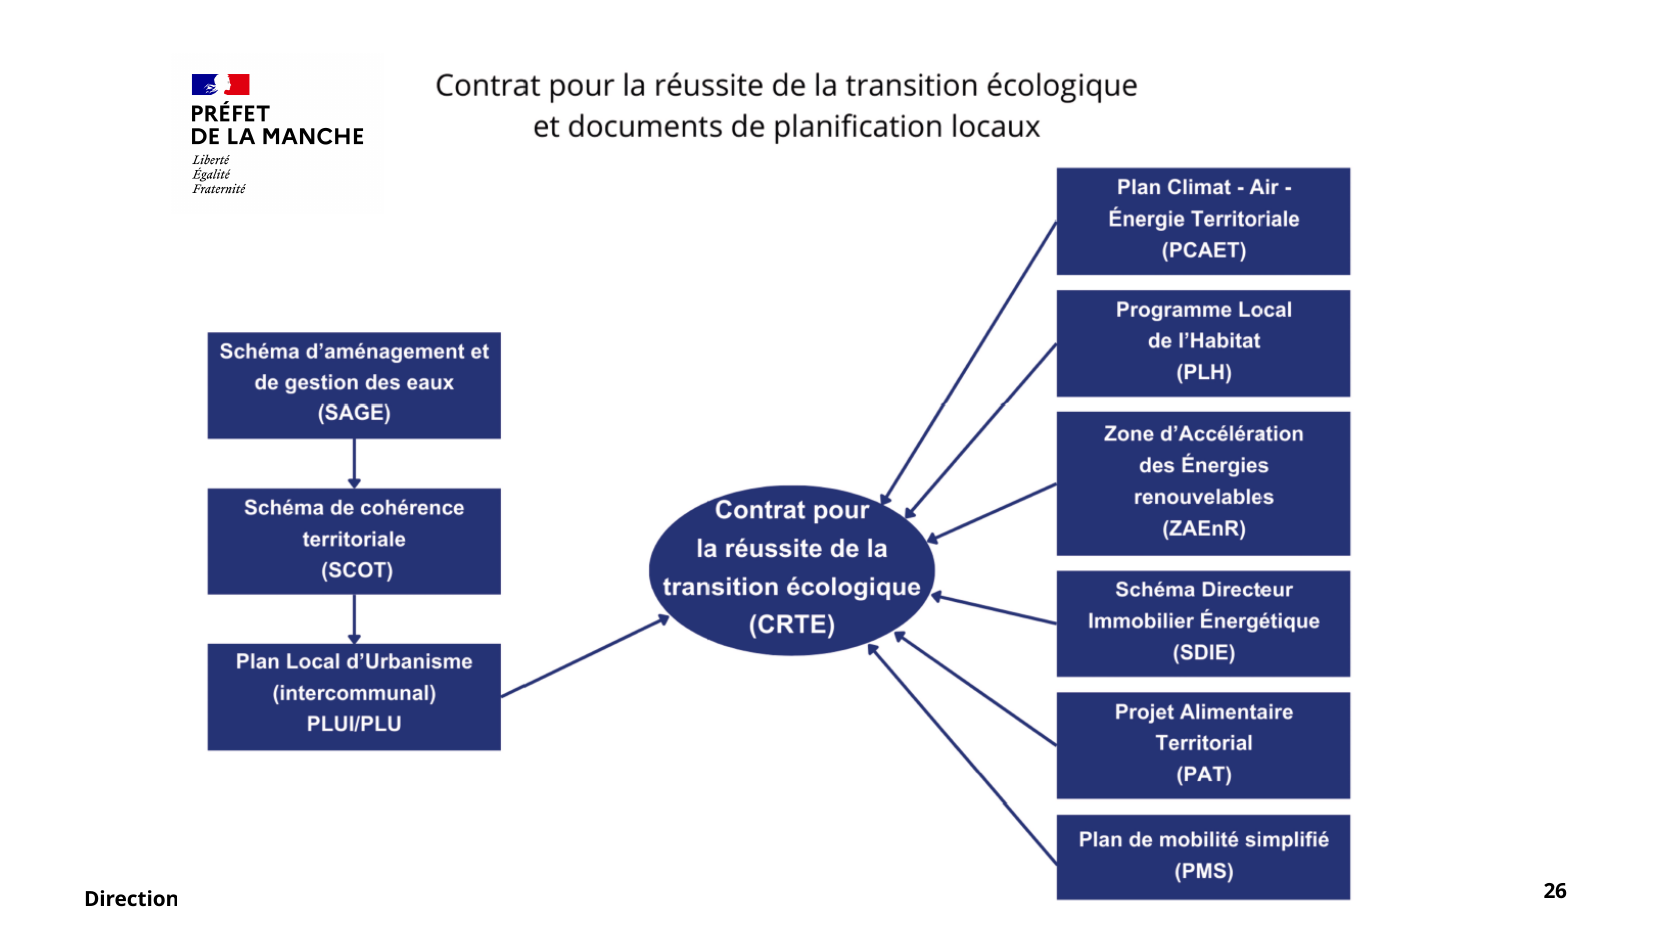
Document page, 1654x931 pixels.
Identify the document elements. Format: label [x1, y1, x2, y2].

picture [171, 53, 1383, 920]
